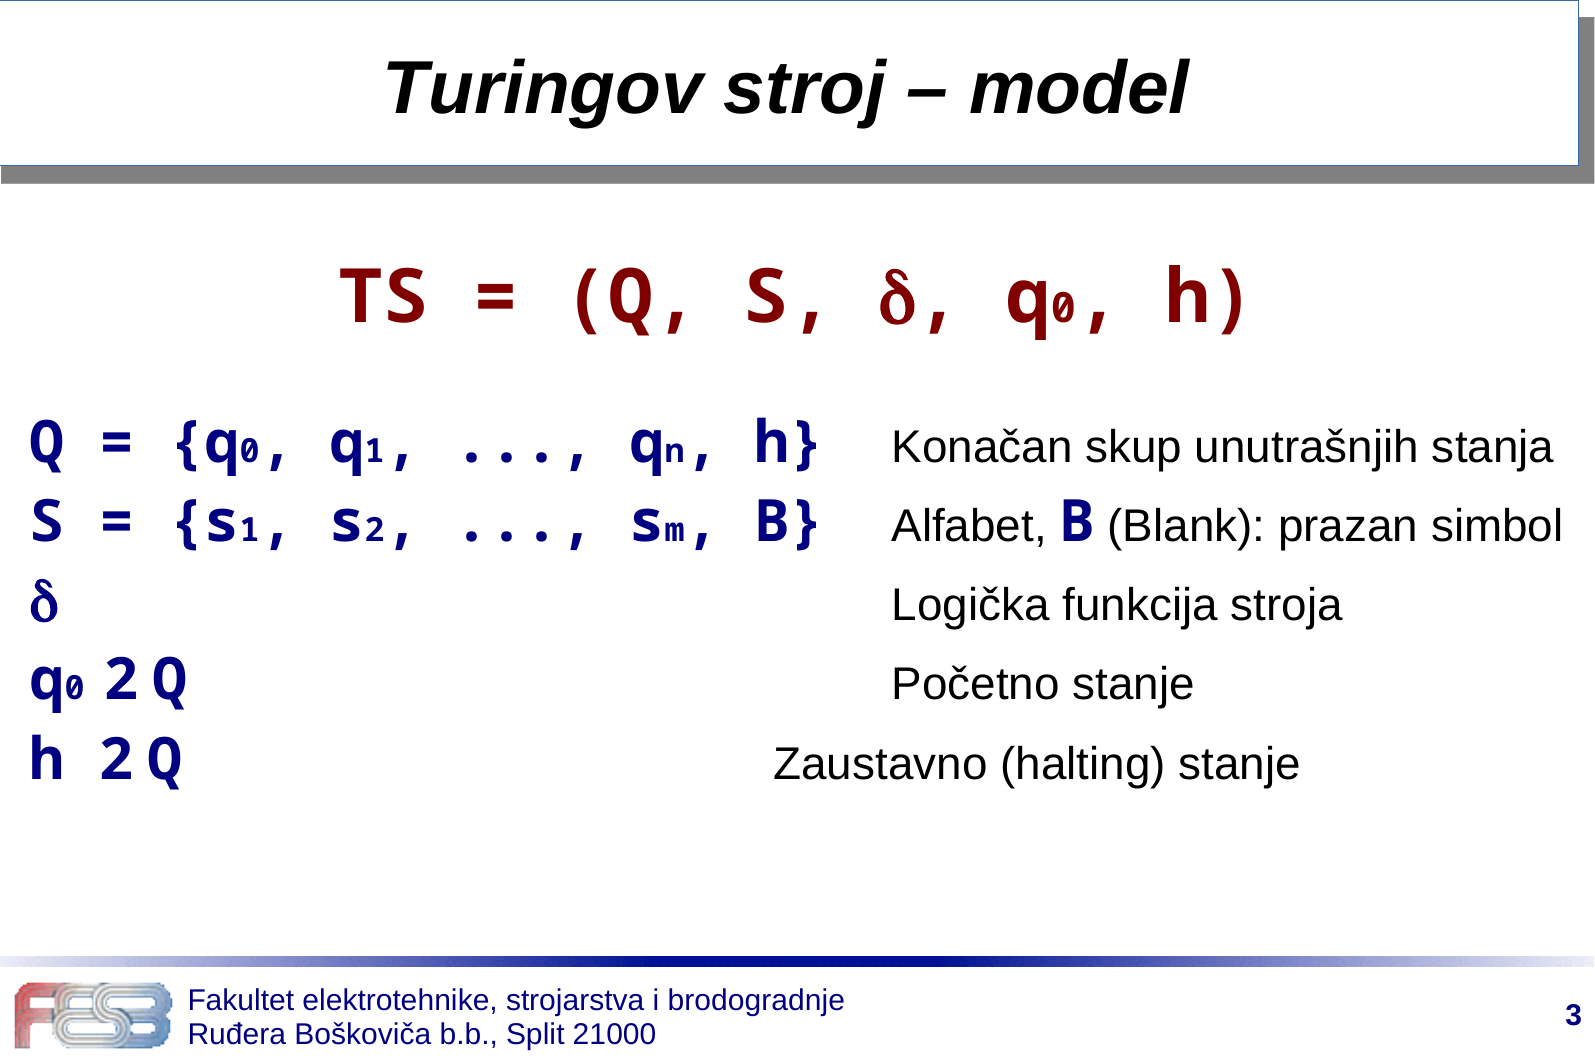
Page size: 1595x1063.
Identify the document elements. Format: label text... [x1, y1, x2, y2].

text_box TS = (Q, S, d, q0, h) Q = {q0, q1, ..., qn, h} Konačan skup unutrašnjih stanja S = {s1, s2, ..., sm, B} Alfabet, B (Blank): prazan simbol d Logička funkcija stroja q0 2 Q Početno stanje h 2 Q Zaustavno (halting) stanje [29, 206, 1565, 948]
picture [0, 956, 1595, 967]
picture [9, 975, 177, 1059]
title Turingov stroj – model [0, 0, 1595, 175]
